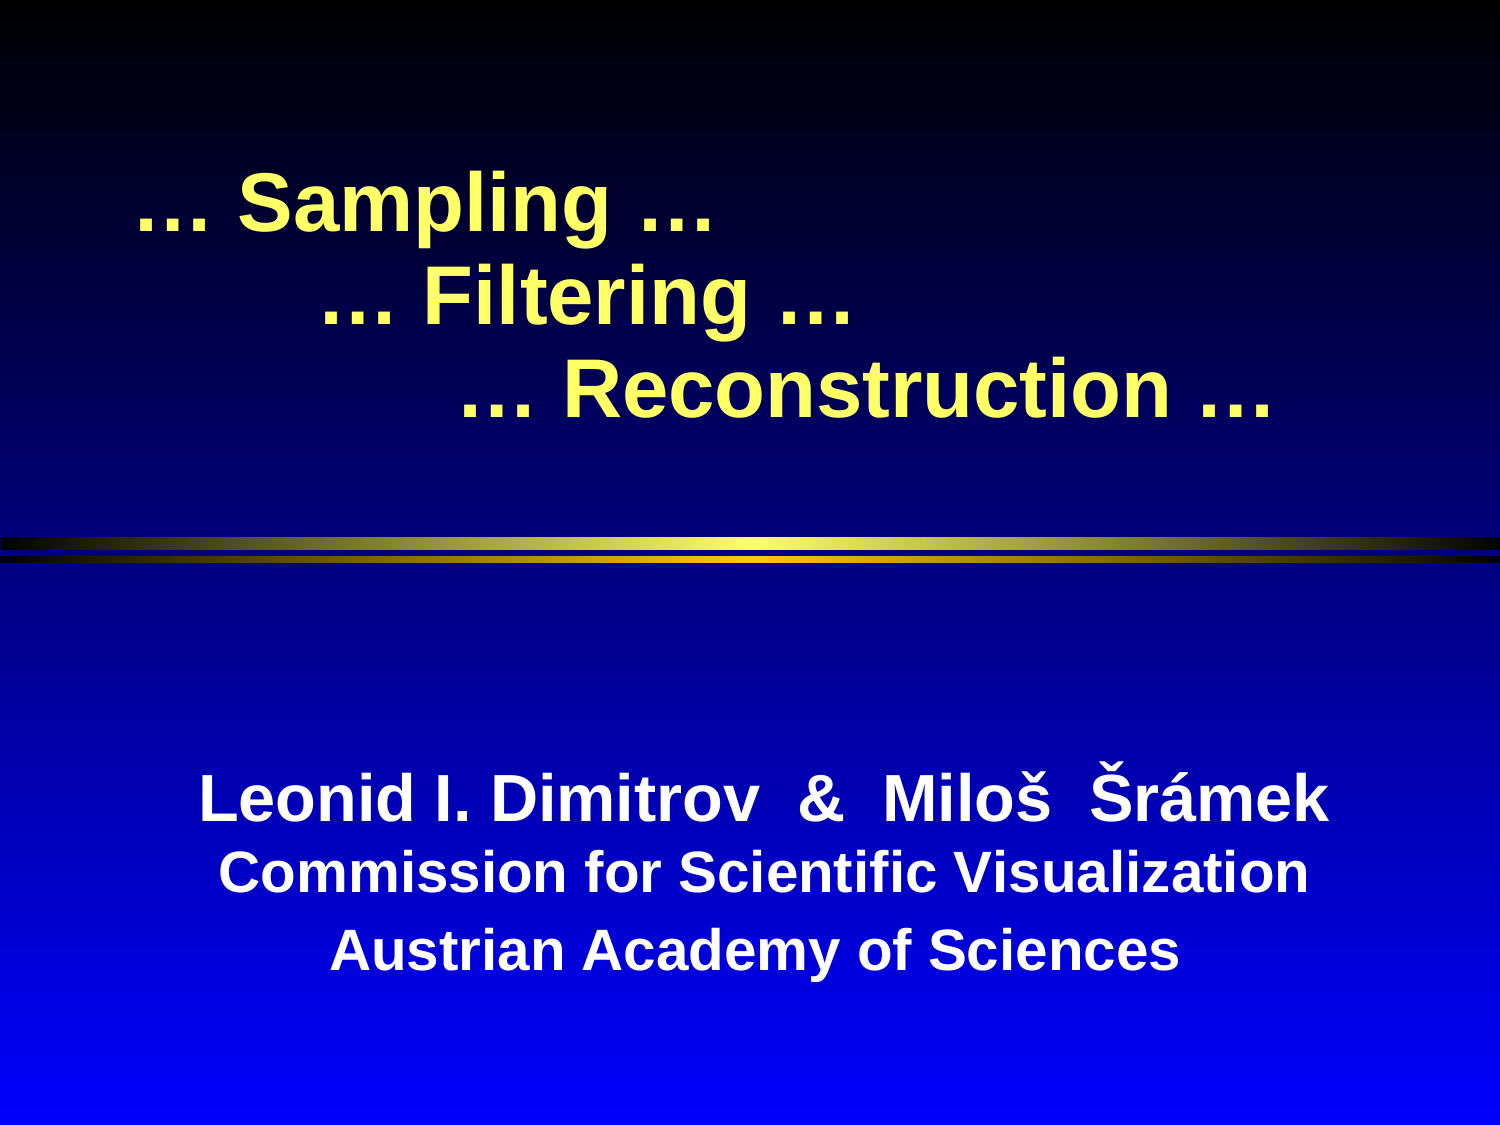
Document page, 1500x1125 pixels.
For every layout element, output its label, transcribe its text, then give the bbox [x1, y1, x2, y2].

text_box Leonid I. Dimitrov & Miloš Šrámek Commission for Scientific Visualization Austrian Academy of Sciences [183, 746, 1347, 992]
title … Sampling … … Filtering … … Reconstruction … [0, 102, 1500, 444]
